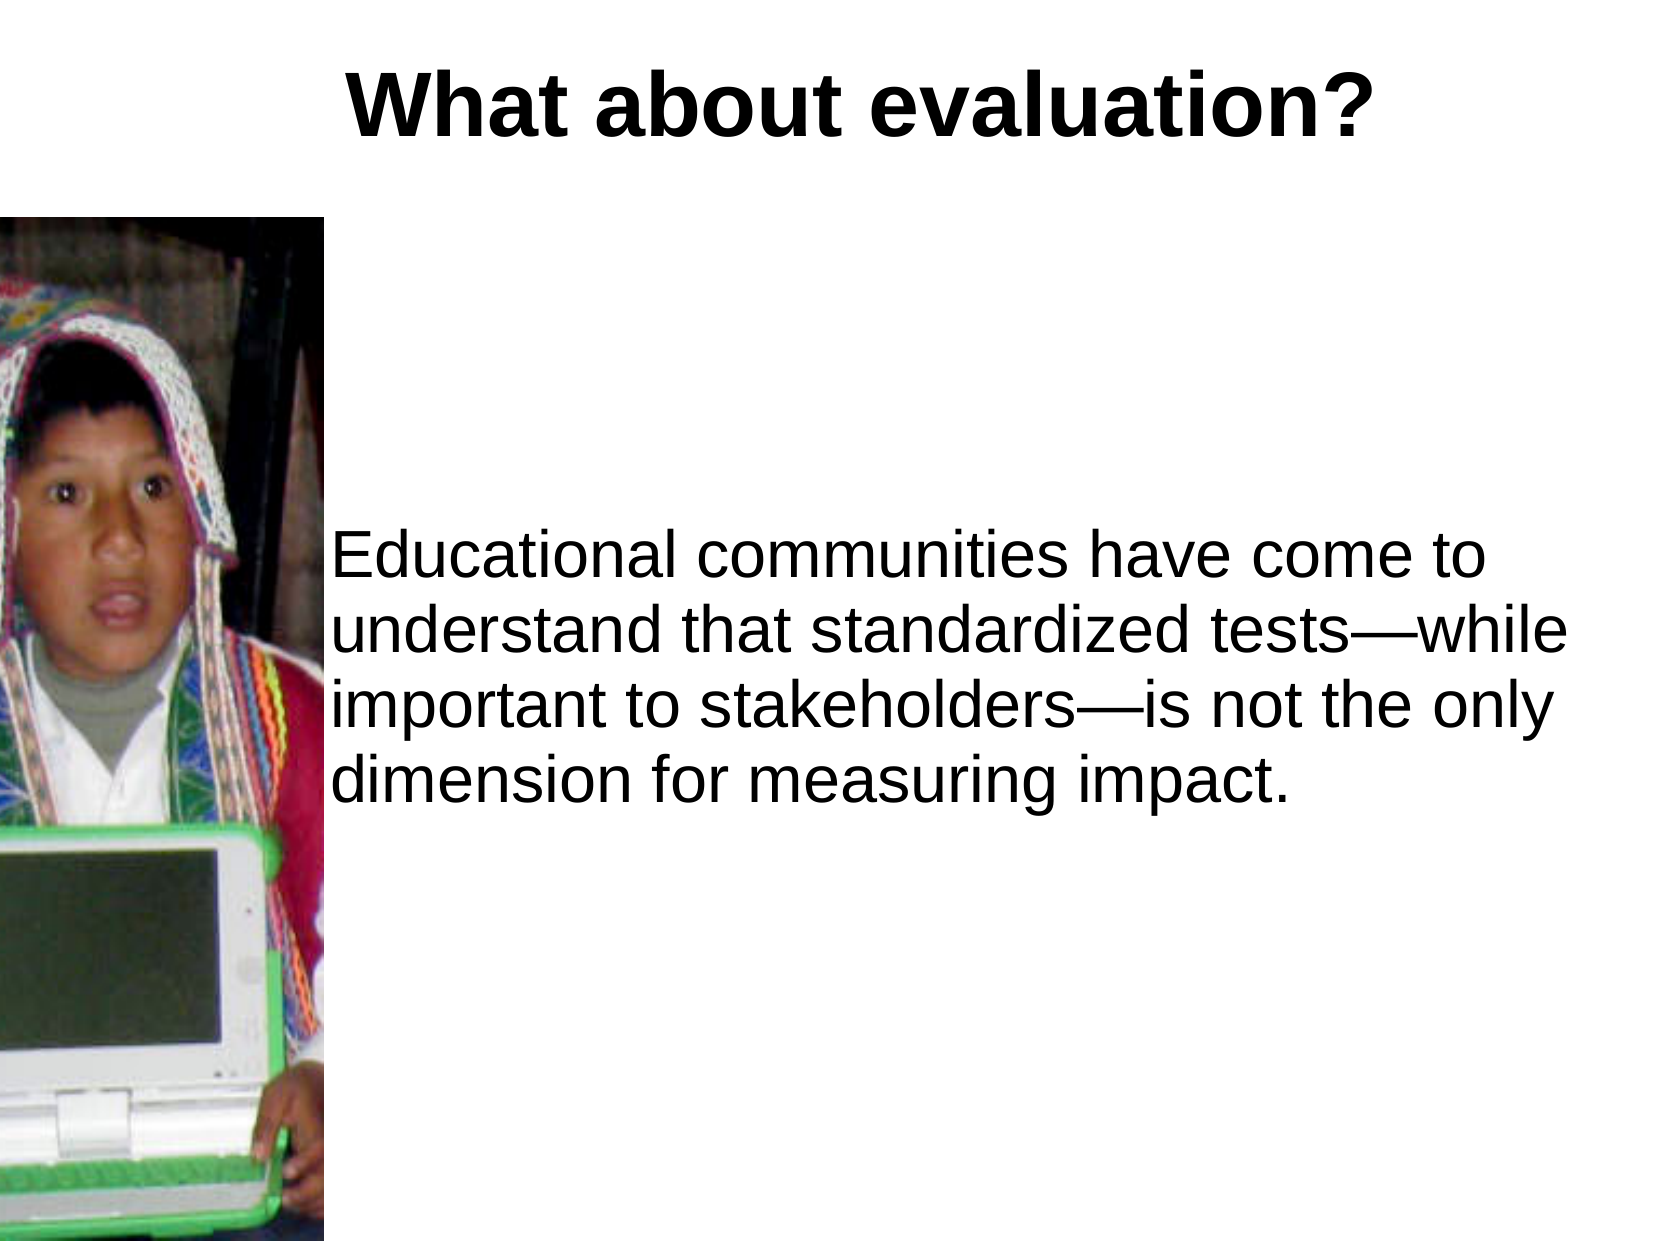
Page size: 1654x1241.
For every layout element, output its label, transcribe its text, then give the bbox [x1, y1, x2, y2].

title What about evaluation? [345, 0, 1654, 211]
picture [0, 217, 324, 1241]
subtitle Educational communities have come to understand that standardized tests—while important to stakeholders—is not the only dimension for measuring impact. [330, 225, 1654, 1109]
